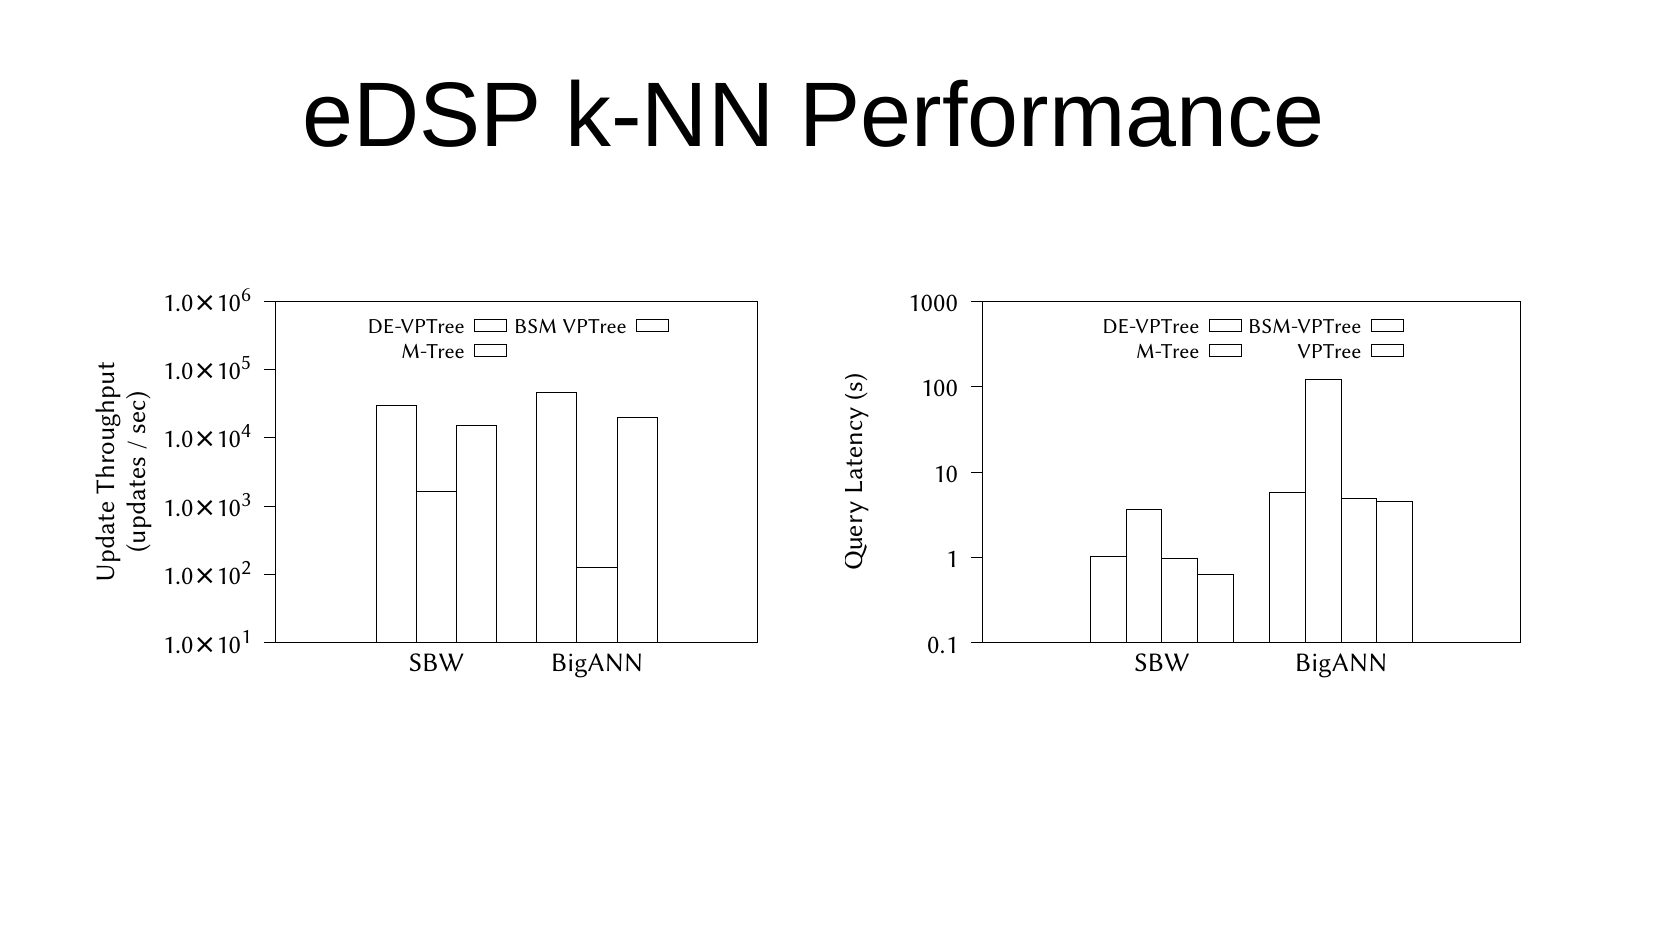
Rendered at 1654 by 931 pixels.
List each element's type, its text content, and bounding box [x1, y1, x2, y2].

picture [845, 269, 1572, 706]
title eDSP k-NN Performance [82, 37, 1571, 193]
picture [82, 269, 809, 706]
